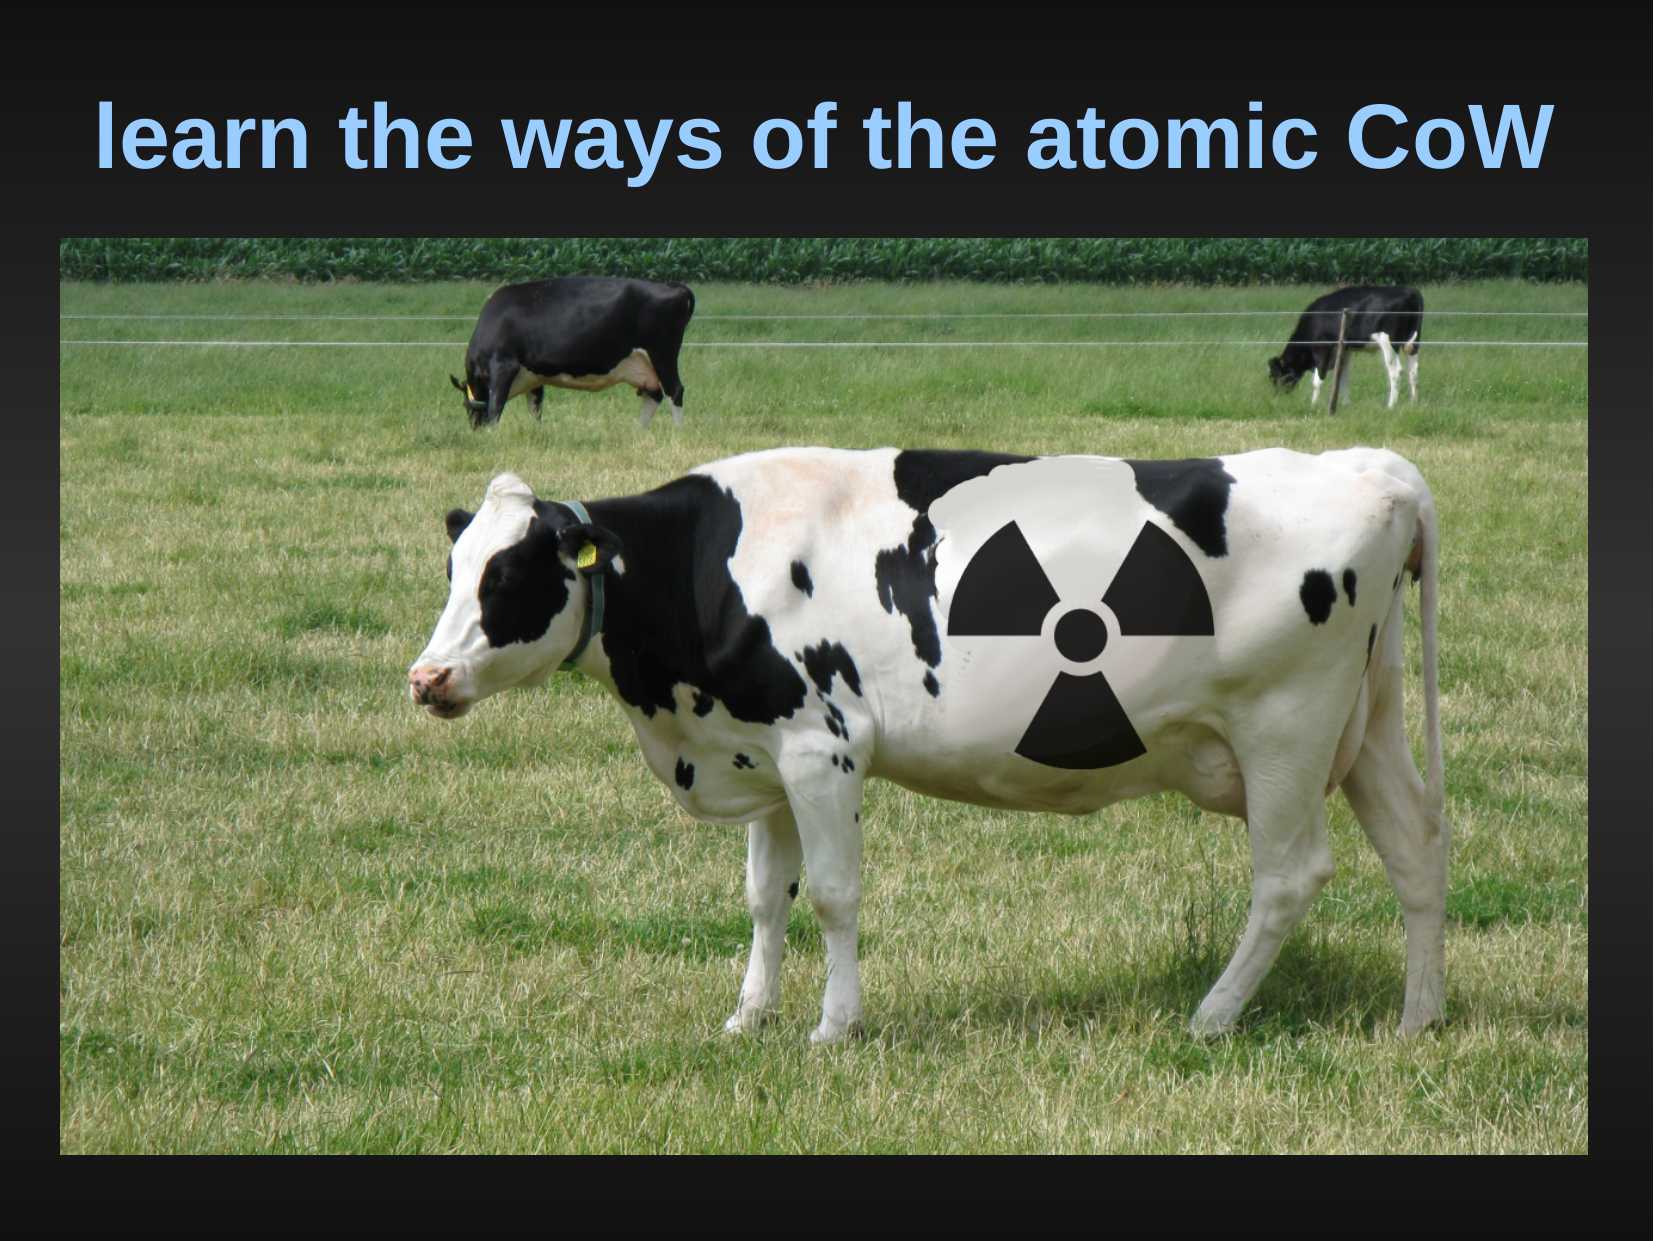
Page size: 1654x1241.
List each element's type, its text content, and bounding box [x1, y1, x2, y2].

picture [60, 238, 1588, 1156]
title learn the ways of the atomic CoW [0, 4, 1651, 271]
